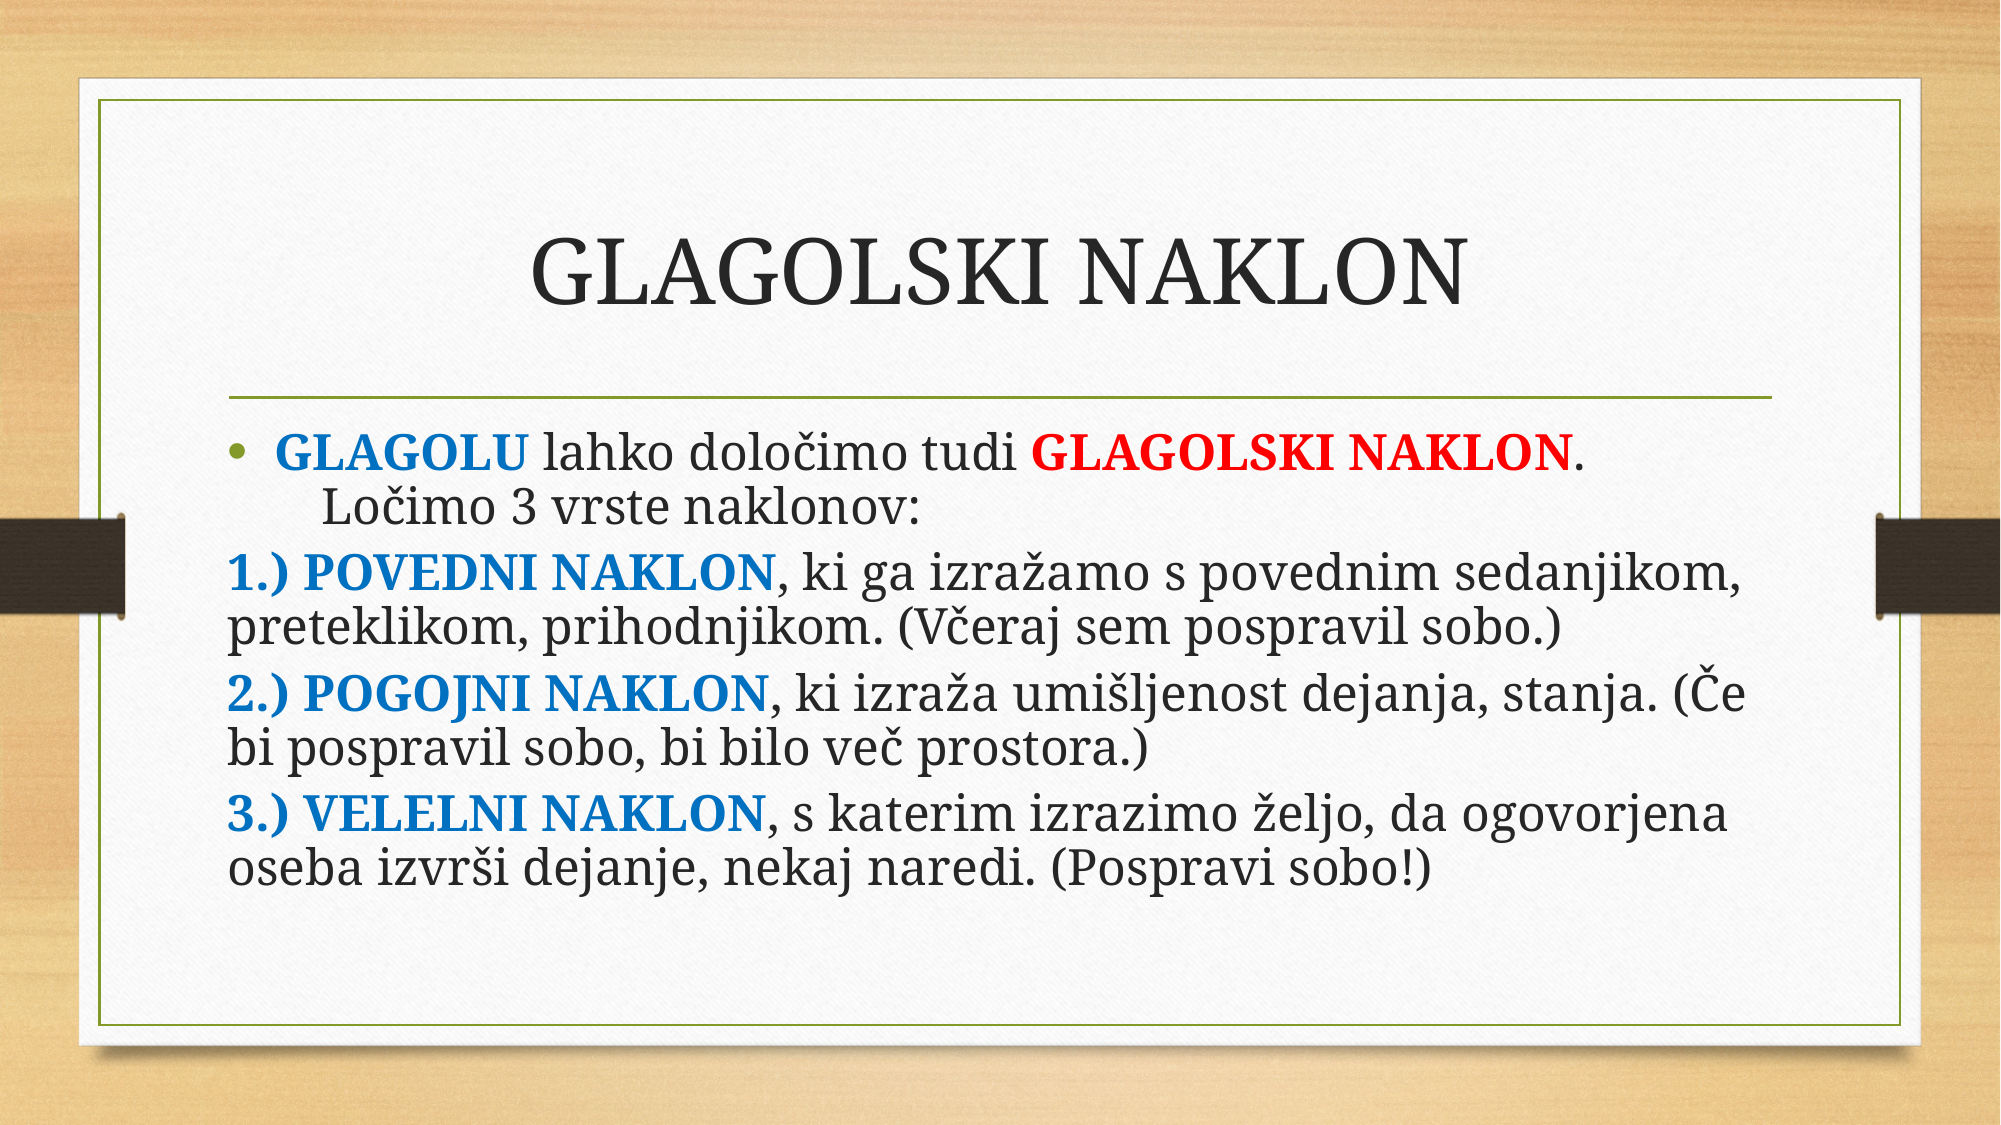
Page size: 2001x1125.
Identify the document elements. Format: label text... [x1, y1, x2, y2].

title GLAGOLSKI NAKLON [212, 161, 1788, 376]
list GLAGOLU lahko določimo tudi GLAGOLSKI NAKLON. Ločimo 3 vrste naklonov: 1.) POVEDNI NAKLON, ki ga izražamo s povednim sedanjikom, preteklikom, prihodnjikom. (Včeraj sem pospravil sobo.) 2.) POGOJNI NAKLON, ki izraža umišljenost dejanja, stanja. (Če bi pospravil sobo, bi bilo več prostora.) 3.) VELELNI NAKLON, s katerim izrazimo željo, da ogovorjena oseba izvrši dejanje, nekaj naredi. (Pospravi sobo!) [212, 419, 1788, 964]
